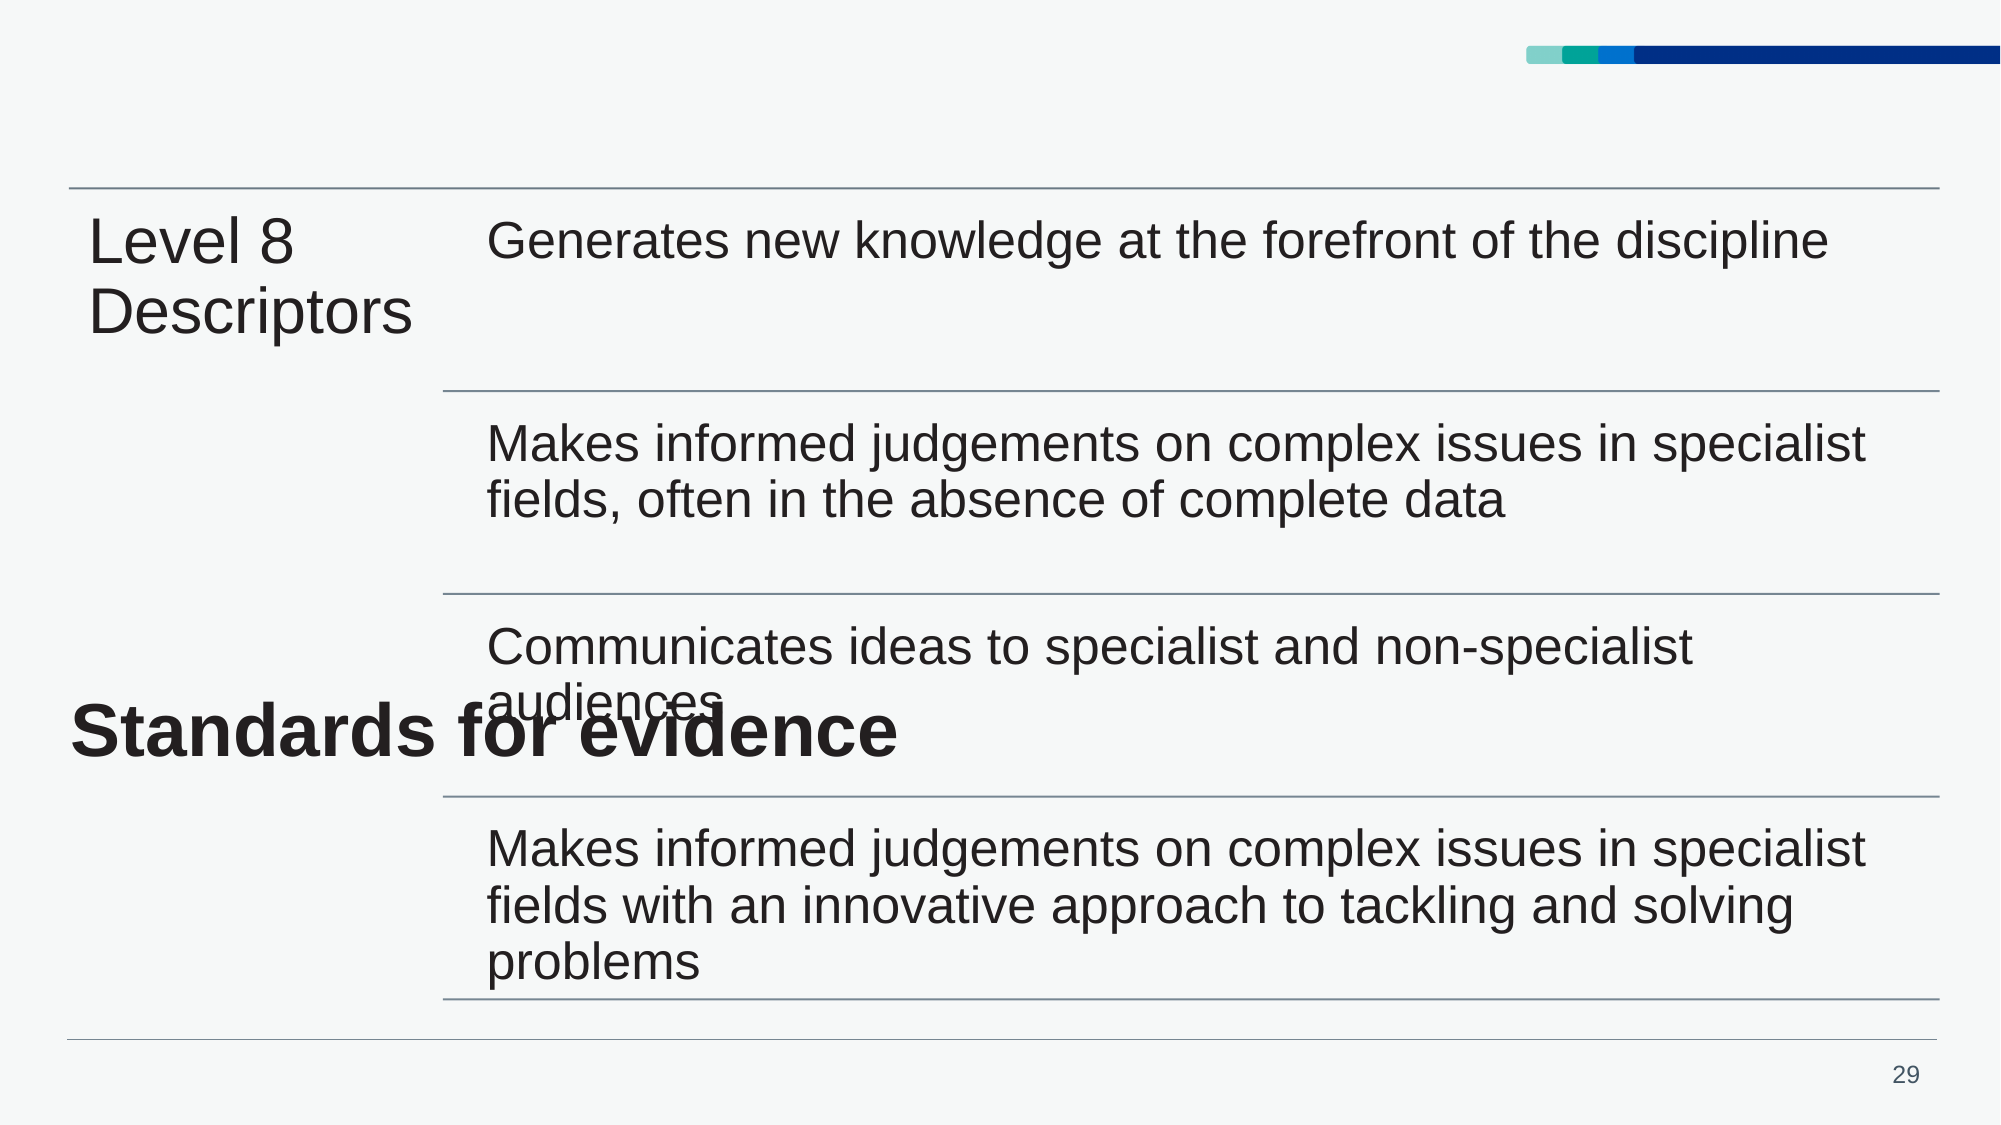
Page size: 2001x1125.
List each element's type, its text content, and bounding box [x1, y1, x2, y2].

text_box Level 8 Descriptors [68, 188, 444, 1010]
text_box Generates new knowledge at the forefront of the discipline [471, 198, 1940, 390]
text_box Communicates ideas to specialist and non-specialist audiences [471, 603, 1940, 795]
text_box Makes informed judgements on complex issues in specialist fields with an innovative approach to tackling and solving problems [471, 806, 1940, 998]
text_box Makes informed judgements on complex issues in specialist fields, often in the absence of complete data [471, 400, 1940, 592]
title Standards for evidence [70, 70, 1942, 213]
